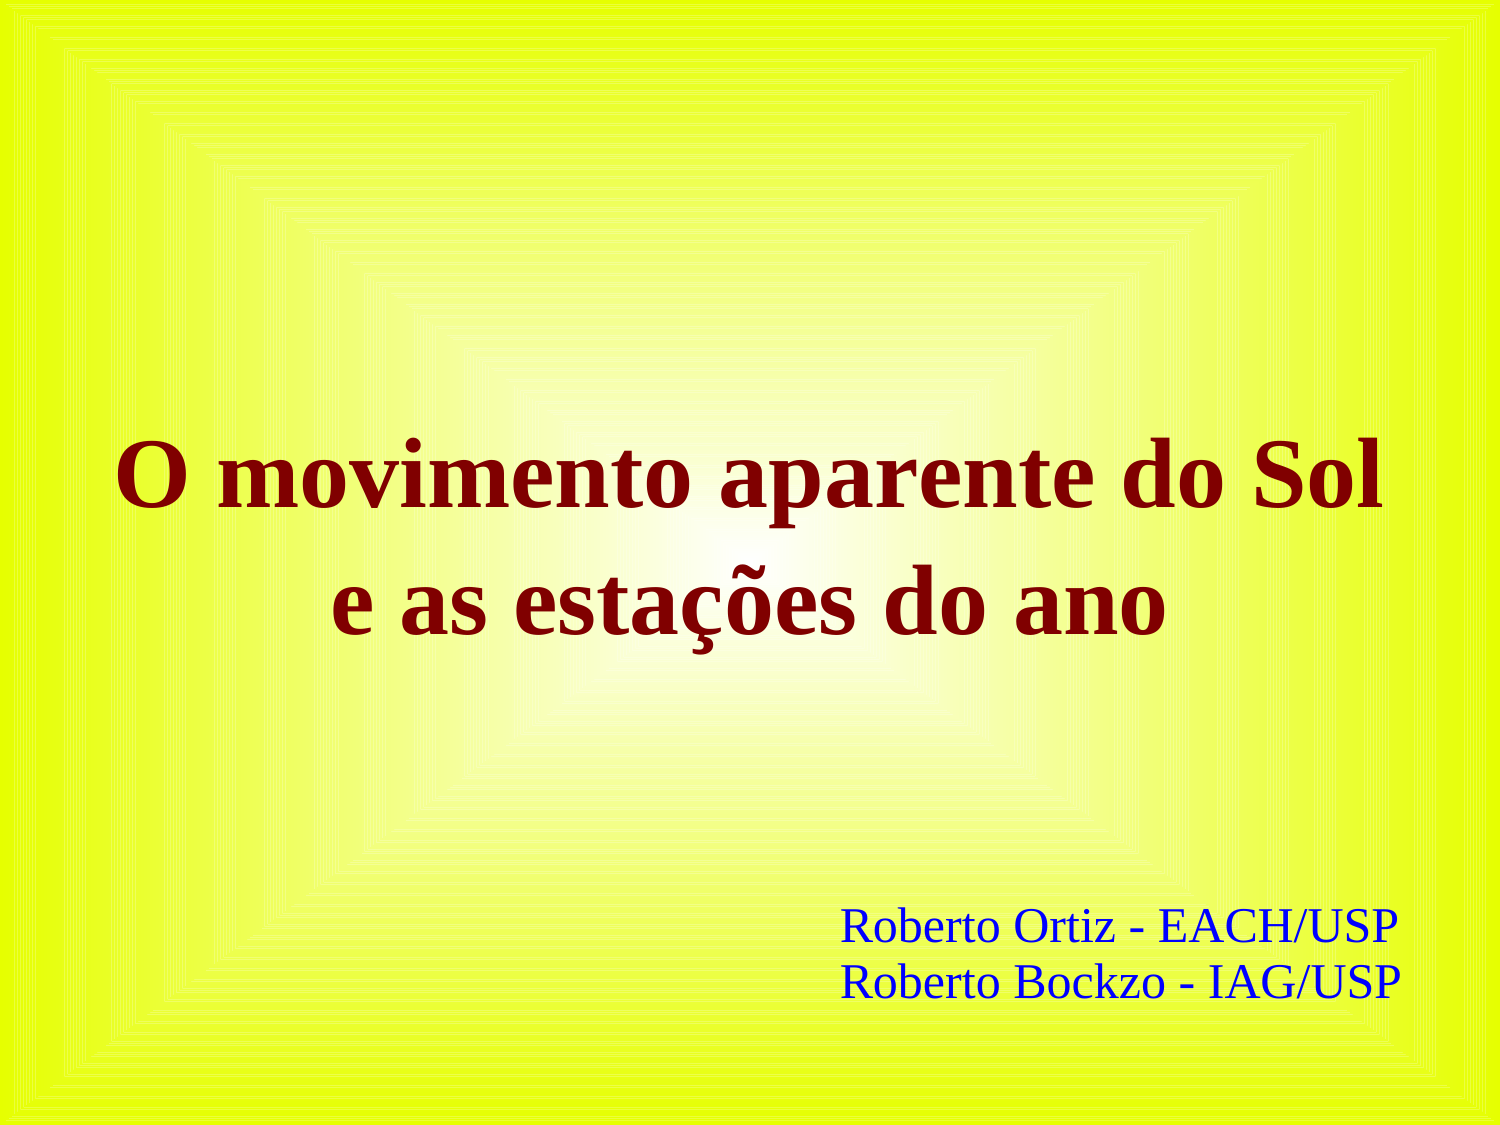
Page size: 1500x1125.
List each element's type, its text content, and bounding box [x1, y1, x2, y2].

subtitle O movimento aparente do Sol e as estações do ano [112, 75, 1387, 1000]
text_box Roberto Ortiz - EACH/USP Roberto Bockzo - IAG/USP [825, 890, 1418, 1027]
